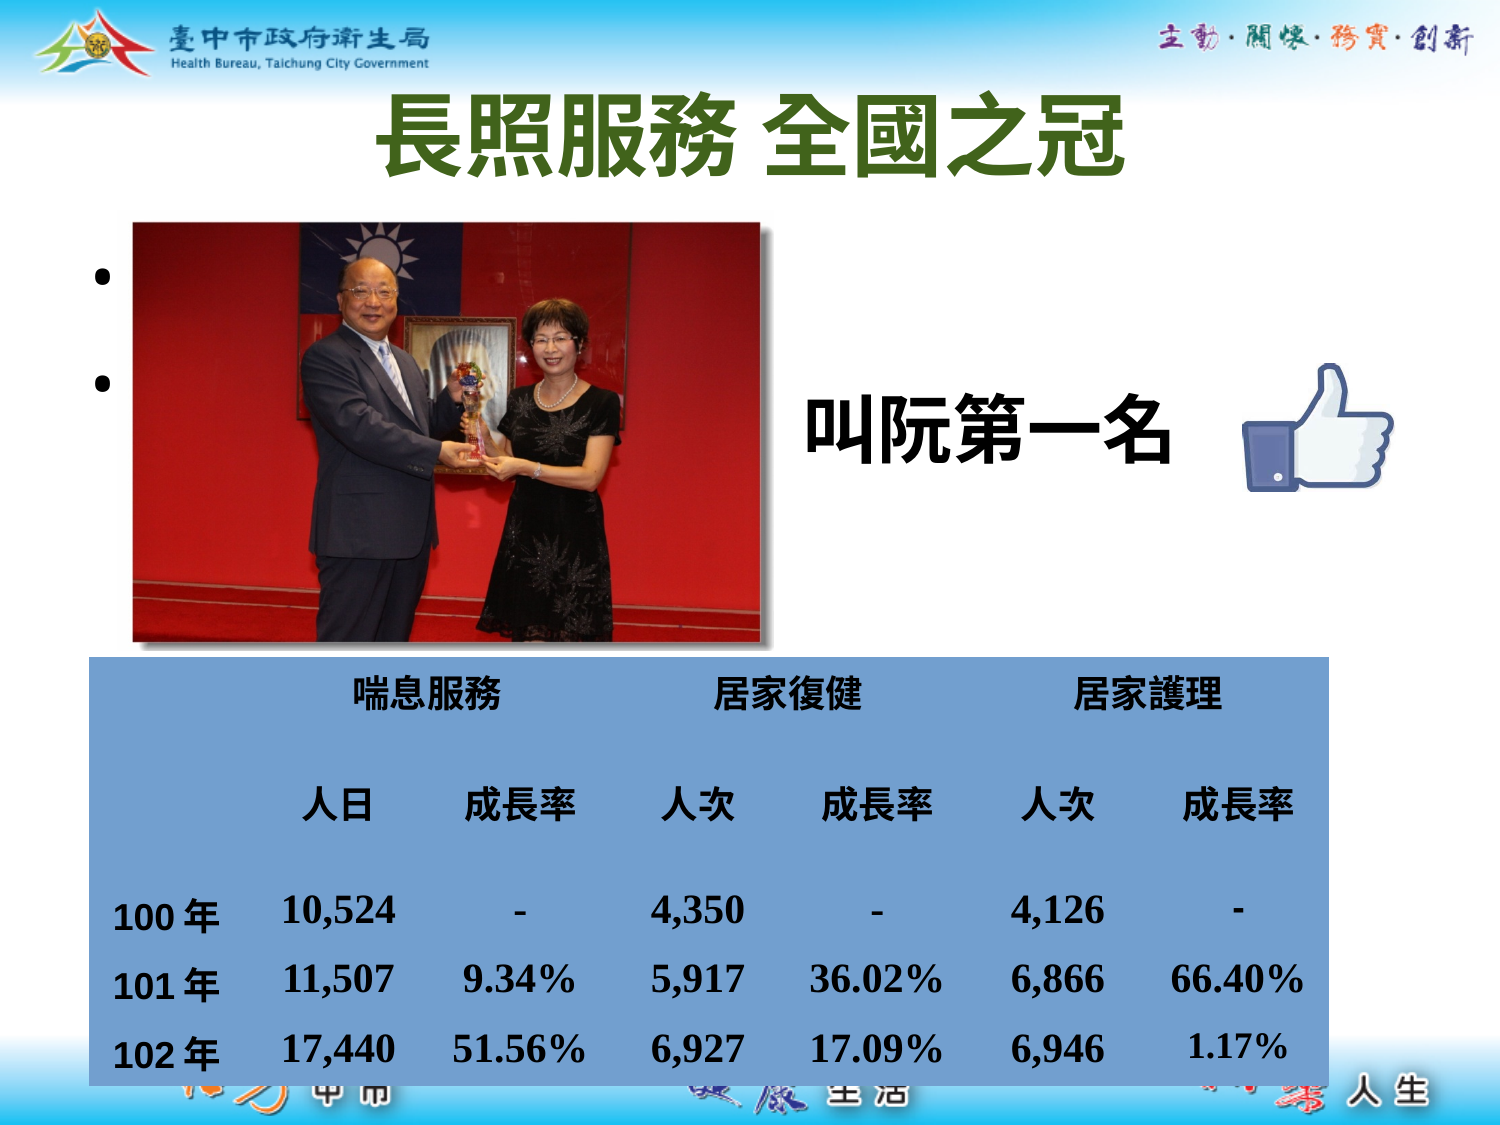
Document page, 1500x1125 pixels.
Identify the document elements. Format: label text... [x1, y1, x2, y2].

table_cell 102年 [89, 1017, 245, 1086]
title 長照服務 全國之冠 [75, 70, 1426, 200]
table_cell 100年 [89, 879, 245, 948]
table_cell 6,946 [968, 1017, 1148, 1086]
table_cell 成長率 [1148, 768, 1329, 879]
text_box [1074, 1024, 1426, 1103]
table_cell 4,350 [609, 879, 787, 948]
table_cell 101年 [89, 948, 245, 1017]
table_cell 17.09% [787, 1017, 968, 1086]
list [75, 222, 117, 504]
table_cell 11,507 [245, 948, 432, 1017]
picture [1242, 363, 1396, 492]
table_cell 人次 [609, 768, 787, 879]
table_cell 人日 [245, 768, 432, 879]
picture [117, 210, 774, 651]
text_box 叫阮第一名 [785, 375, 1195, 480]
table_cell 1.17% [1148, 1017, 1329, 1086]
table_cell 17,440 [245, 1017, 432, 1086]
table_cell 成長率 [432, 768, 609, 879]
table_cell [89, 768, 245, 879]
table_cell - [1148, 879, 1329, 948]
table_cell 6,866 [968, 948, 1148, 1017]
table_cell - [432, 879, 609, 948]
table_cell 51.56% [432, 1017, 609, 1086]
table_header 居家復健 [609, 657, 968, 768]
table_cell 9.34% [432, 948, 609, 1017]
table_cell - [787, 879, 968, 948]
table_cell 人次 [968, 768, 1148, 879]
table_cell 5,917 [609, 948, 787, 1017]
table_cell 成長率 [787, 768, 968, 879]
table_header [89, 657, 245, 768]
table_cell 36.02% [787, 948, 968, 1017]
table_cell 66.40% [1148, 948, 1329, 1017]
table_cell 10,524 [245, 879, 432, 948]
table_header 居家護理 [968, 657, 1329, 768]
table_cell 6,927 [609, 1017, 787, 1086]
table_cell 4,126 [968, 879, 1148, 948]
table_header 喘息服務 [245, 657, 609, 768]
list [774, 222, 1426, 504]
